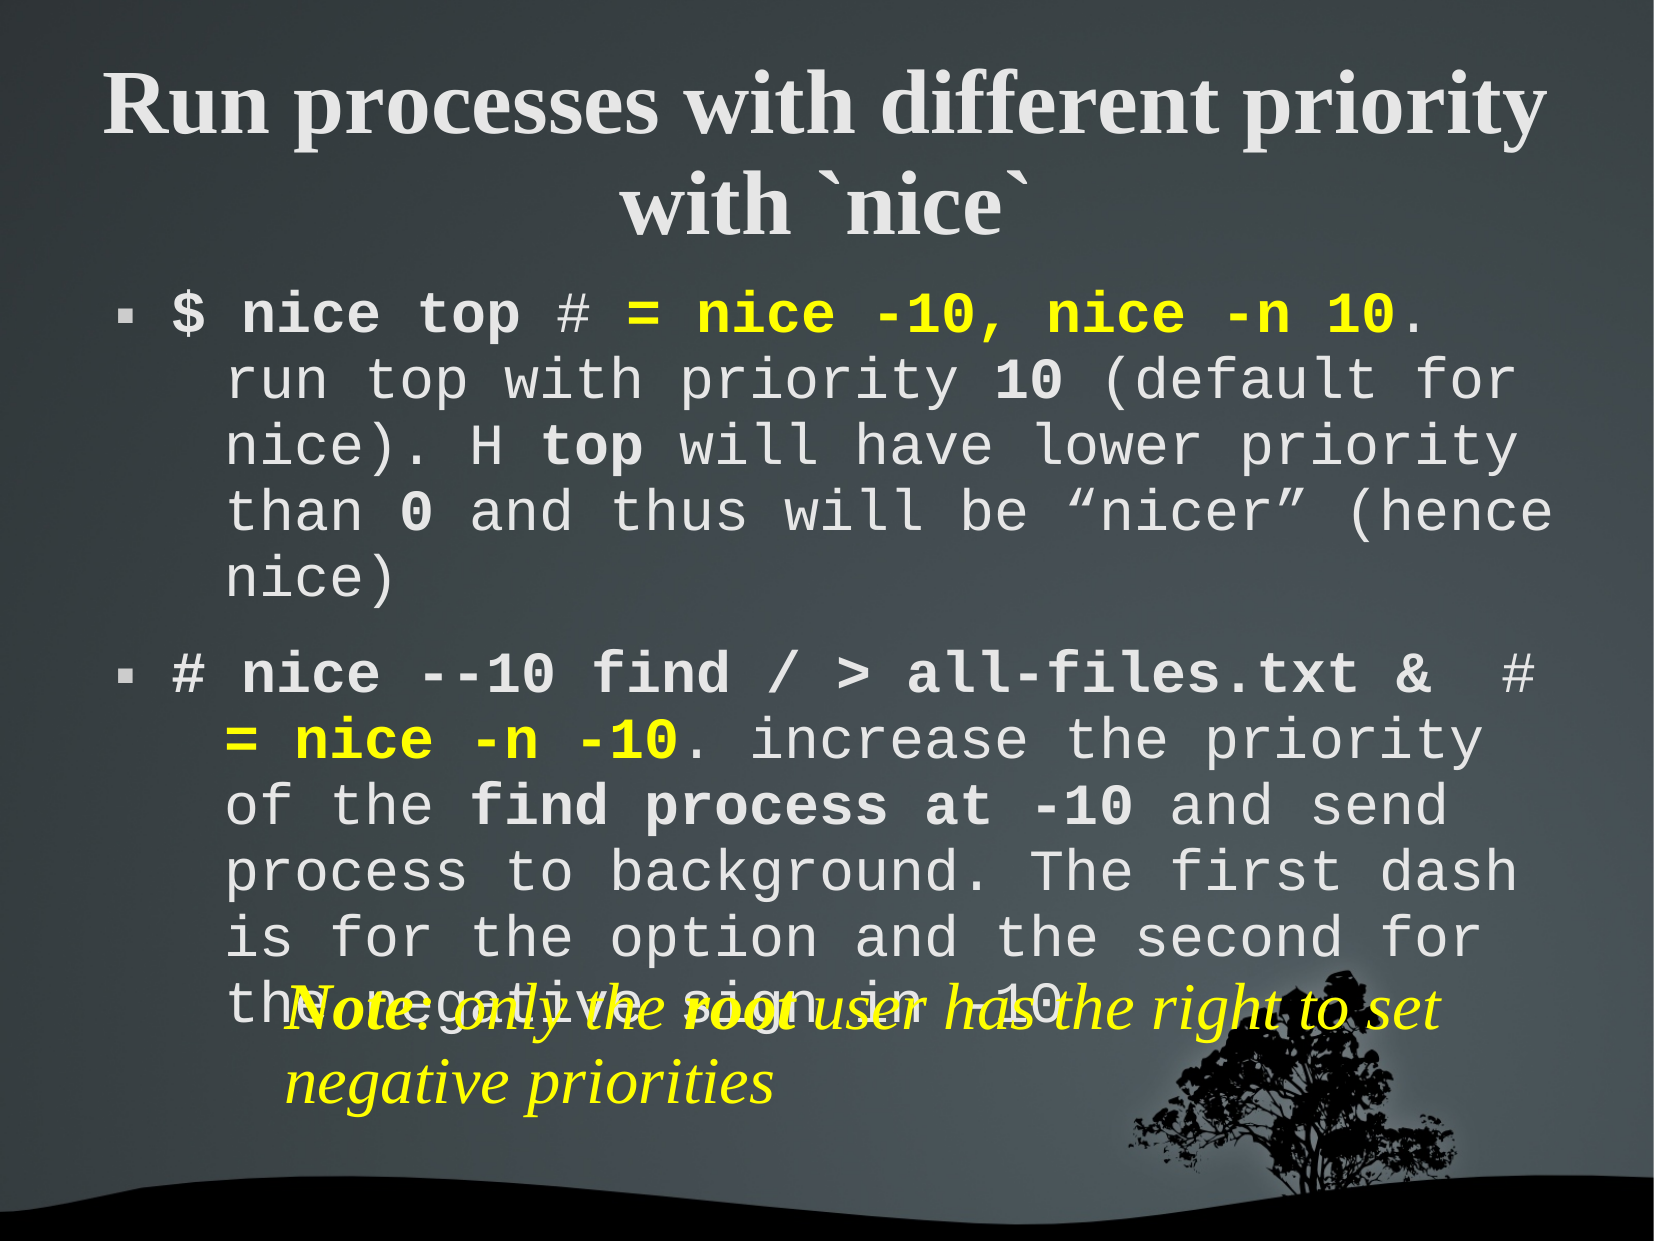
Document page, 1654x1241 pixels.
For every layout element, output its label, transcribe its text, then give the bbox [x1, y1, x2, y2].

title Run processes with different priority with `nice` [82, 33, 1571, 273]
list $ nice top # = nice -10, nice -n 10. run top with priority 10 (default for nice). Η top will have lower priority than 0 and thus will be “nicer” (hence nice) # nice --10 find / > all-files.txt & # = nice -n -10. increase the priority of the find process at -10 and send process to background. The first dash is for the option and the second for the negative sign in -10 [82, 284, 1571, 1103]
text_box Note: only the root user has the right to set negative priorities [142, 896, 1499, 1078]
picture [0, 0, 1654, 1241]
